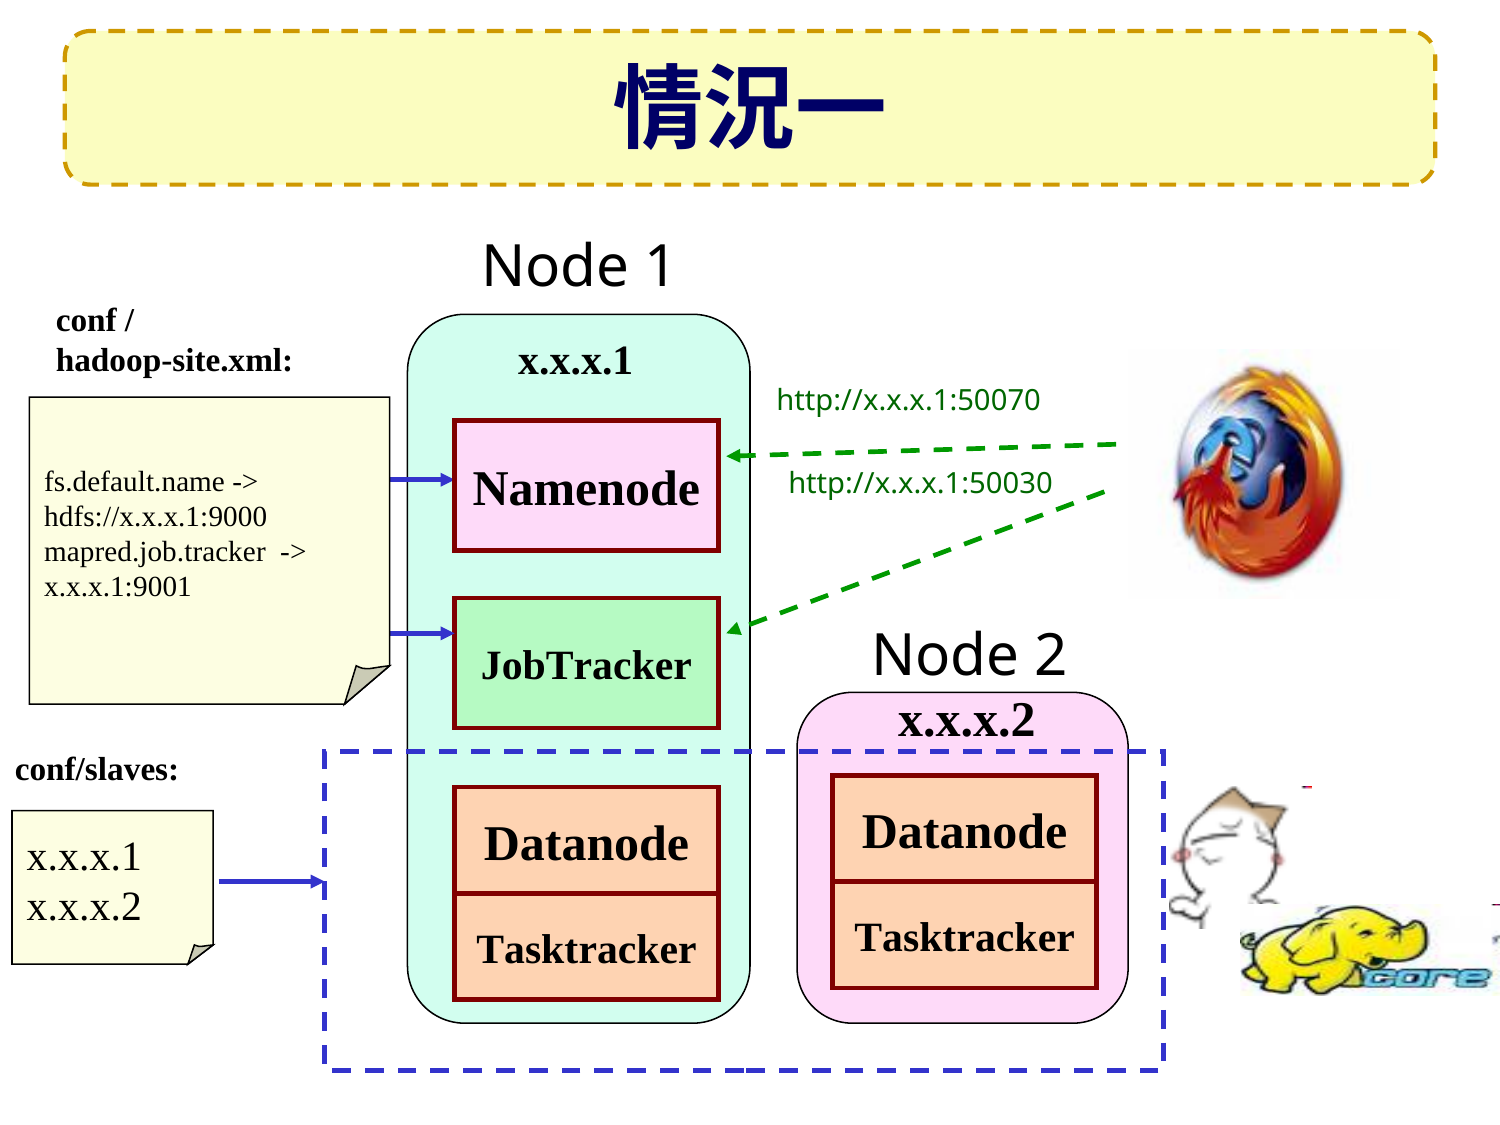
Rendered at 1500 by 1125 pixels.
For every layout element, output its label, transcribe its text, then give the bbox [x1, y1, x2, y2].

text_box conf / hadoop-site.xml: [41, 290, 420, 387]
text_box [797, 693, 1129, 1024]
text_box conf/slaves: [0, 739, 272, 796]
text_box Datanode [832, 775, 1097, 881]
picture [1169, 786, 1500, 996]
text_box Tasktracker [454, 893, 719, 1000]
text_box Node 2 [856, 609, 1093, 696]
picture [1128, 349, 1400, 599]
text_box Datanode [454, 786, 719, 893]
text_box http://x.x.x.1:50070 [761, 373, 1093, 424]
text_box x.x.x.2 [841, 679, 1093, 755]
text_box Namenode [454, 420, 719, 551]
text_box Tasktracker [832, 881, 1097, 988]
text_box http://x.x.x.1:50030 [773, 456, 1105, 507]
text_box x.x.x.1 x.x.x.2 [11, 810, 214, 965]
text_box x.x.x.1 [442, 324, 709, 391]
text_box JobTracker [454, 597, 719, 728]
title 情況一 [112, 30, 1388, 173]
text_box [407, 314, 751, 1024]
text_box fs.default.name -> hdfs://x.x.x.1:9000 mapred.job.tracker -> x.x.x.1:9001 [29, 397, 390, 705]
text_box Node 1 [466, 220, 715, 306]
